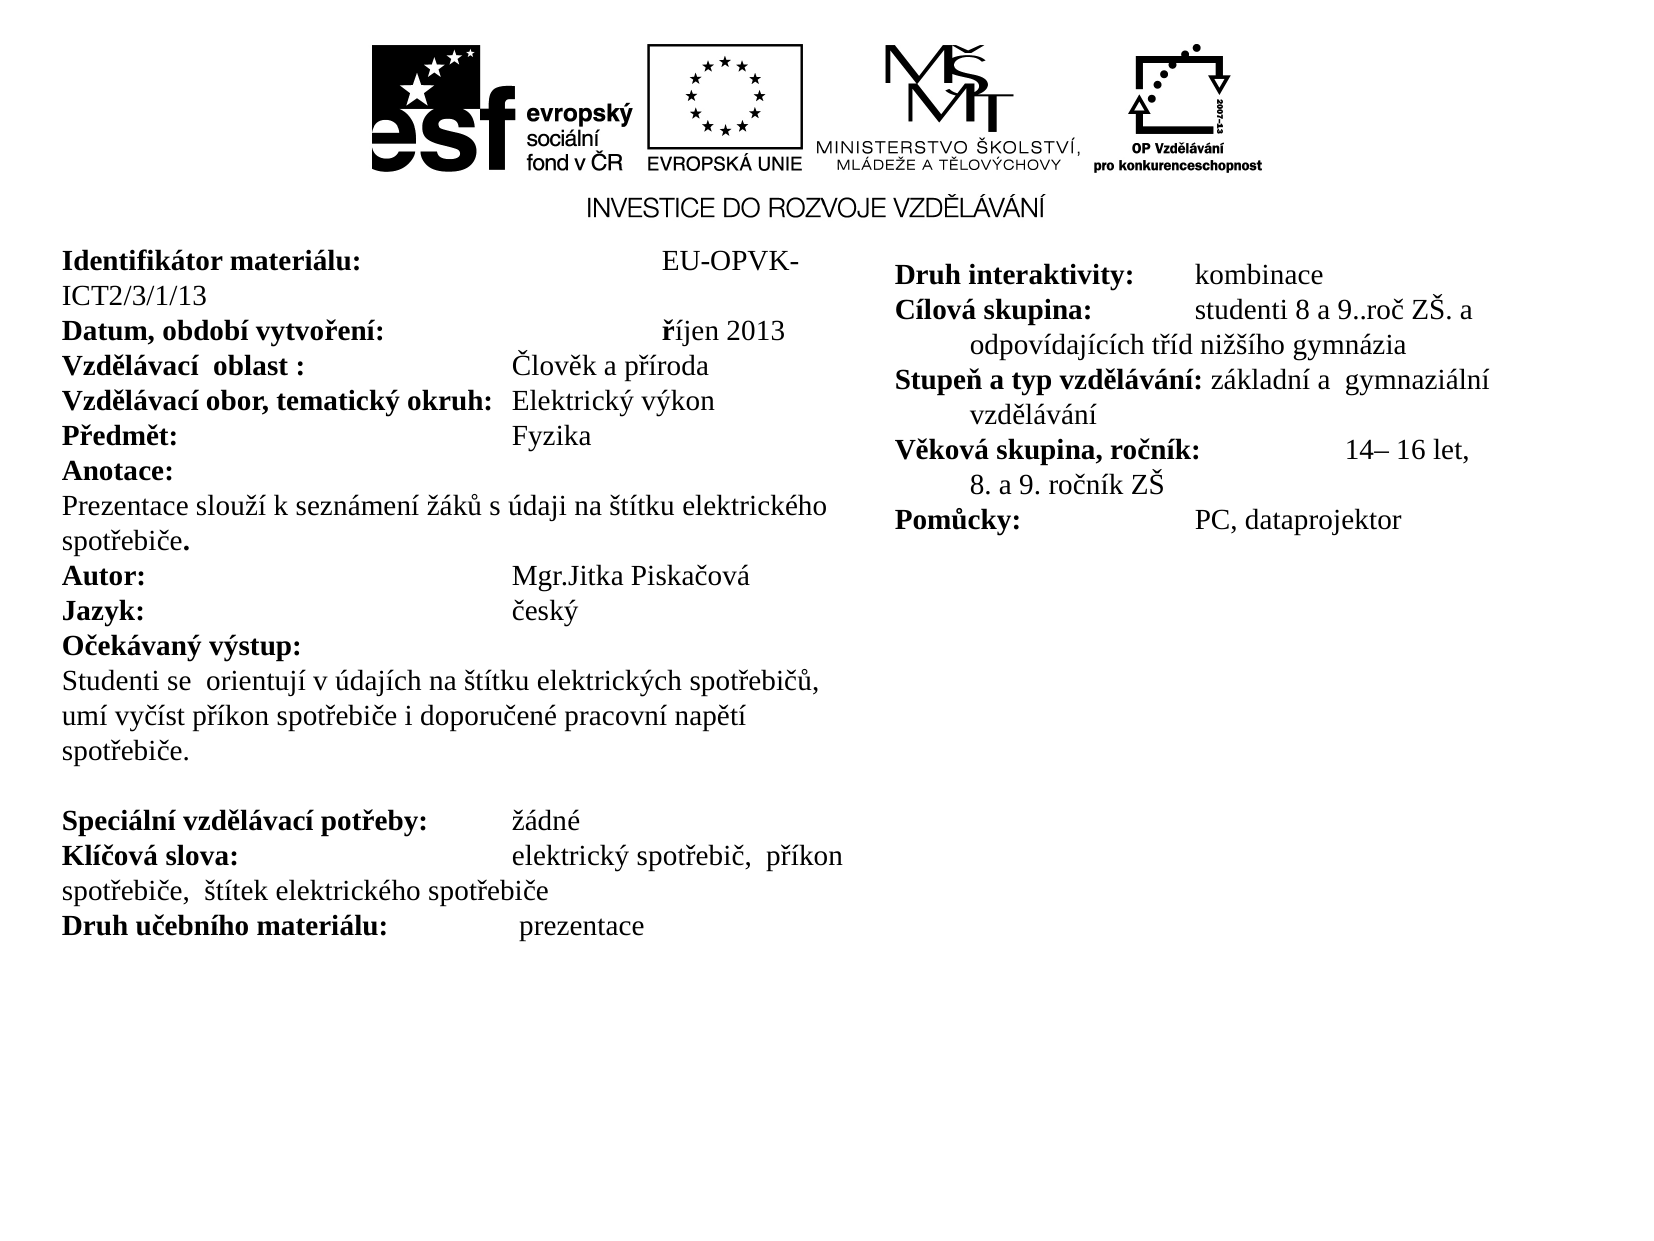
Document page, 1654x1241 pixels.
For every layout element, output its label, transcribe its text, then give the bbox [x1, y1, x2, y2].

text_box Identifikátor materiálu: EU-OPVK-ICT2/3/1/13 Datum, období vytvoření: říjen 2013 Vzdělávací oblast : Člověk a příroda Vzdělávací obor, tematický okruh: Elektrický výkon Předmět: Fyzika Anotace: Prezentace slouží k seznámení žáků s údaji na štítku elektrického spotřebiče. Autor: Mgr.Jitka Piskačová Jazyk: český Očekávaný výstup: Studenti se orientují v údajích na štítku elektrických spotřebičů, umí vyčíst příkon spotřebiče i doporučené pracovní napětí spotřebiče. Speciální vzdělávací potřeby: žádné Klíčová slova: elektrický spotřebič, příkon spotřebiče, štítek elektrického spotřebiče Druh učebního materiálu: prezentace [47, 234, 860, 949]
picture [324, 4, 1323, 249]
text_box Druh interaktivity: kombinace Cílová skupina: studenti 8 a 9..roč ZŠ. a odpovídajících tříd nižšího gymnázia Stupeň a typ vzdělávání: základní a gymnaziální vzdělávání Věková skupina, ročník: 14– 16 let, 8. a 9. ročník ZŠ Pomůcky: PC, dataprojektor [879, 247, 1518, 544]
